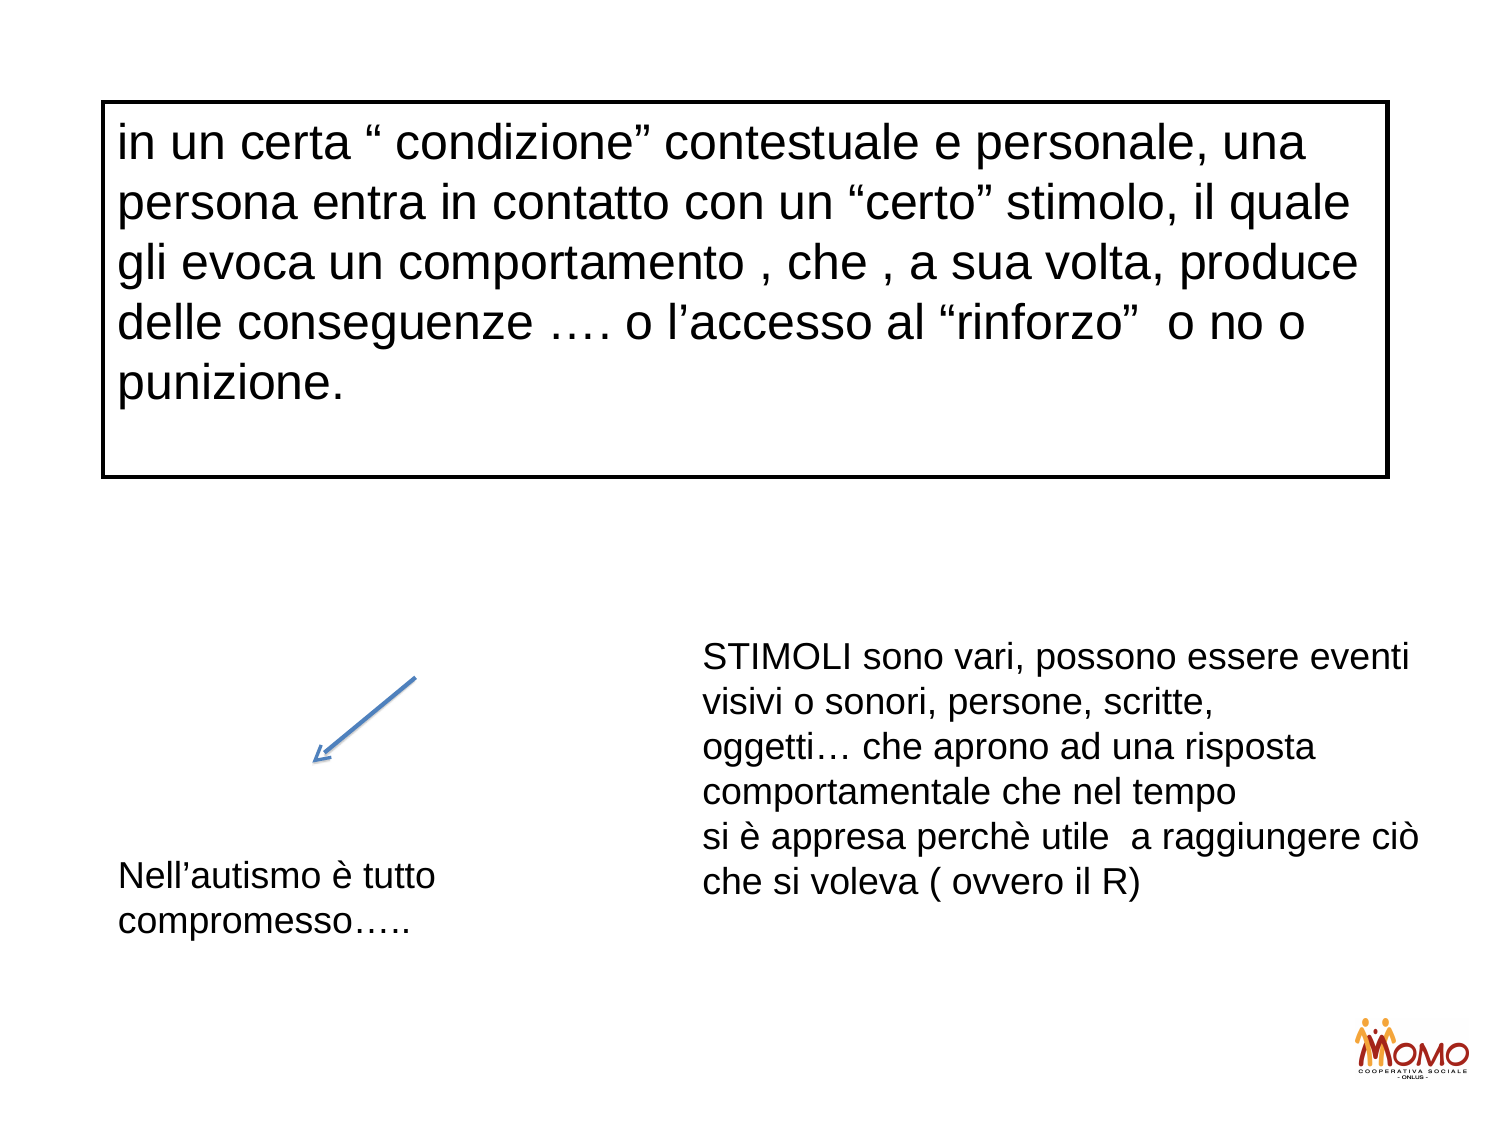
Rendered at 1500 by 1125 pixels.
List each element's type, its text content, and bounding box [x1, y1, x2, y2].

picture [1355, 1018, 1469, 1080]
text_box in un certa “ condizione” contestuale e personale, una persona entra in contatto con un “certo” stimolo, il quale gli evoca un comportamento , che , a sua volta, produce delle conseguenze …. o l’accesso al “rinforzo” o no o punizione. [103, 101, 1388, 478]
text_box STIMOLI sono vari, possono essere eventi visivi o sonori, persone, scritte, oggetti… che aprono ad una risposta comportamentale che nel tempo si è appresa perchè utile a raggiungere ciò che si voleva ( ovvero il R) [687, 624, 1476, 956]
text_box Nell’autismo è tutto compromesso….. [103, 843, 462, 949]
